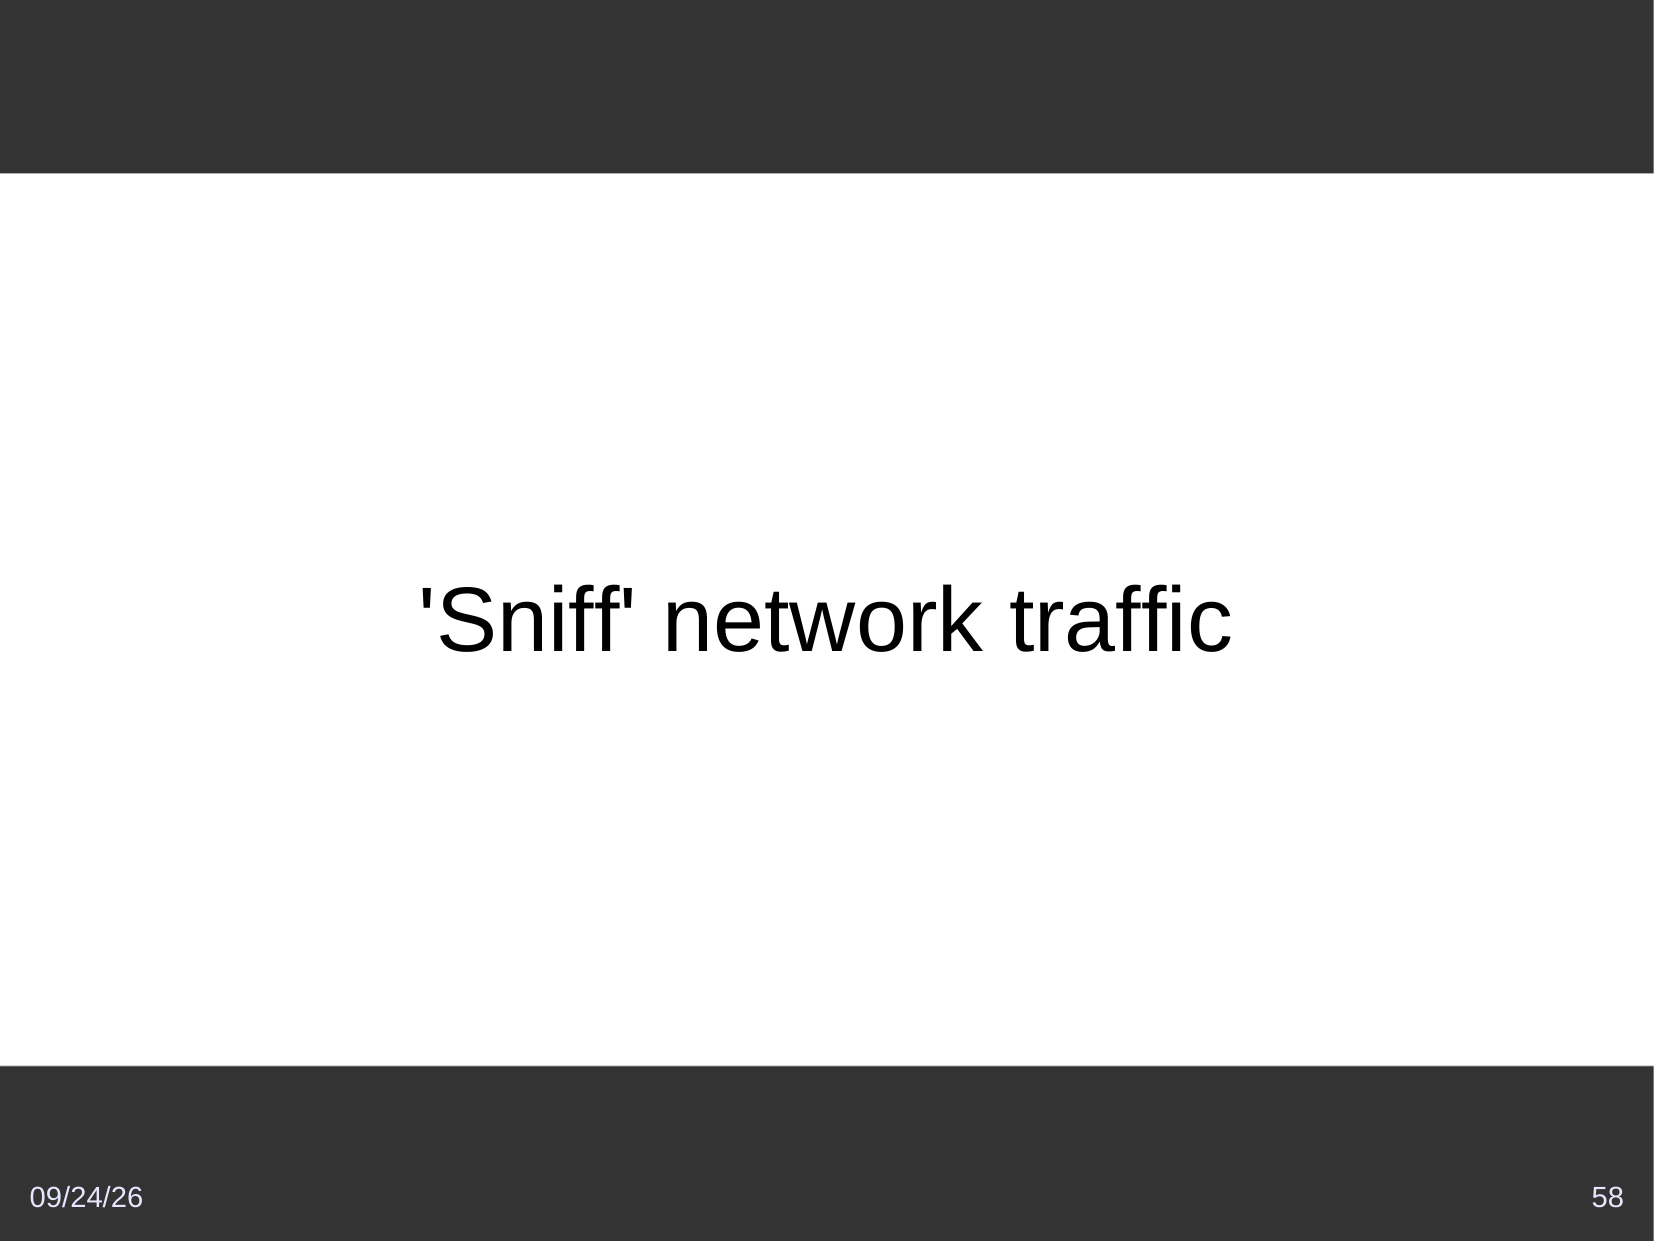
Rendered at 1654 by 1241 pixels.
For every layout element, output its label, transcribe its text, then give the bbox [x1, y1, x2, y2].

subtitle 'Sniff' network traffic [29, 214, 1625, 1027]
picture [0, 0, 1654, 1241]
